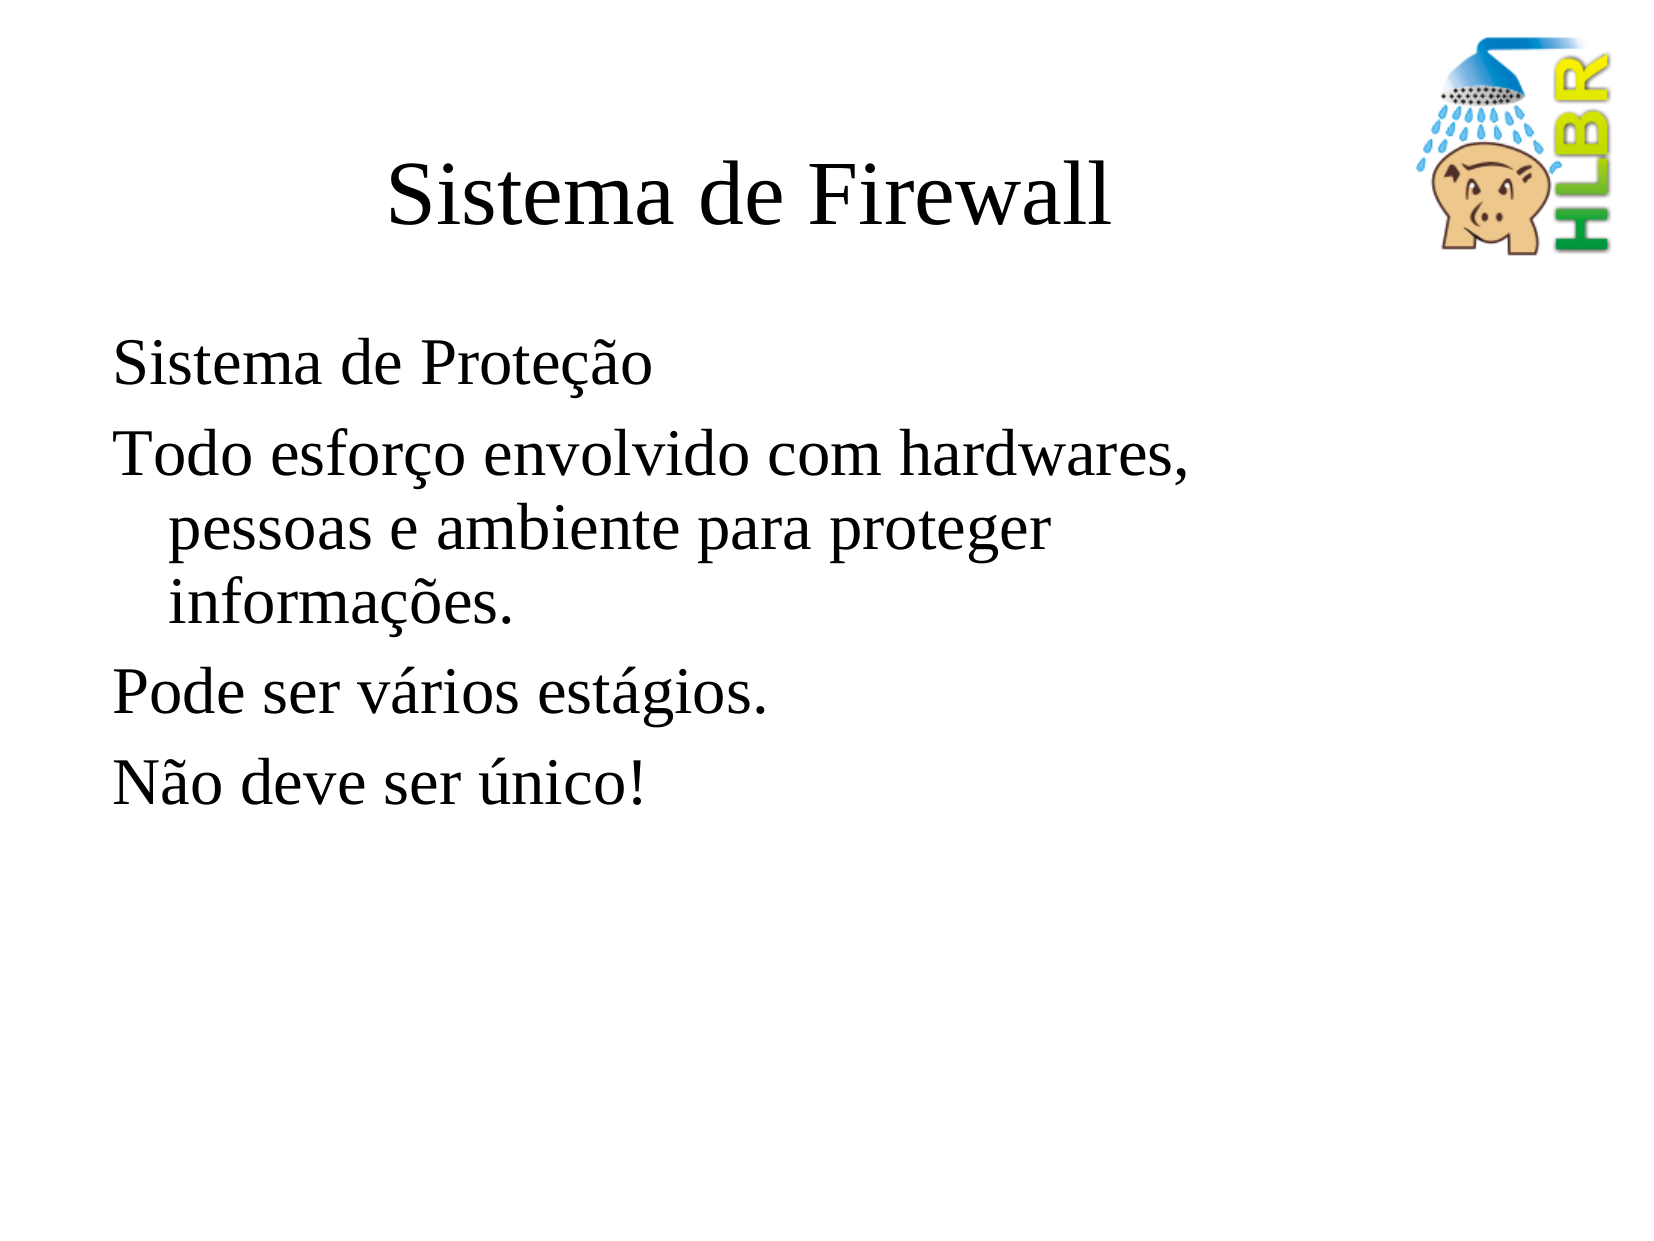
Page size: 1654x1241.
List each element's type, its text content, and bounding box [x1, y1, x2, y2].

picture [1416, 37, 1612, 260]
title Sistema de Firewall [112, 76, 1388, 312]
list Sistema de Proteção Todo esforço envolvido com hardwares, pessoas e ambiente para proteger informações. Pode ser vários estágios. Não deve ser único! [112, 324, 1388, 1020]
